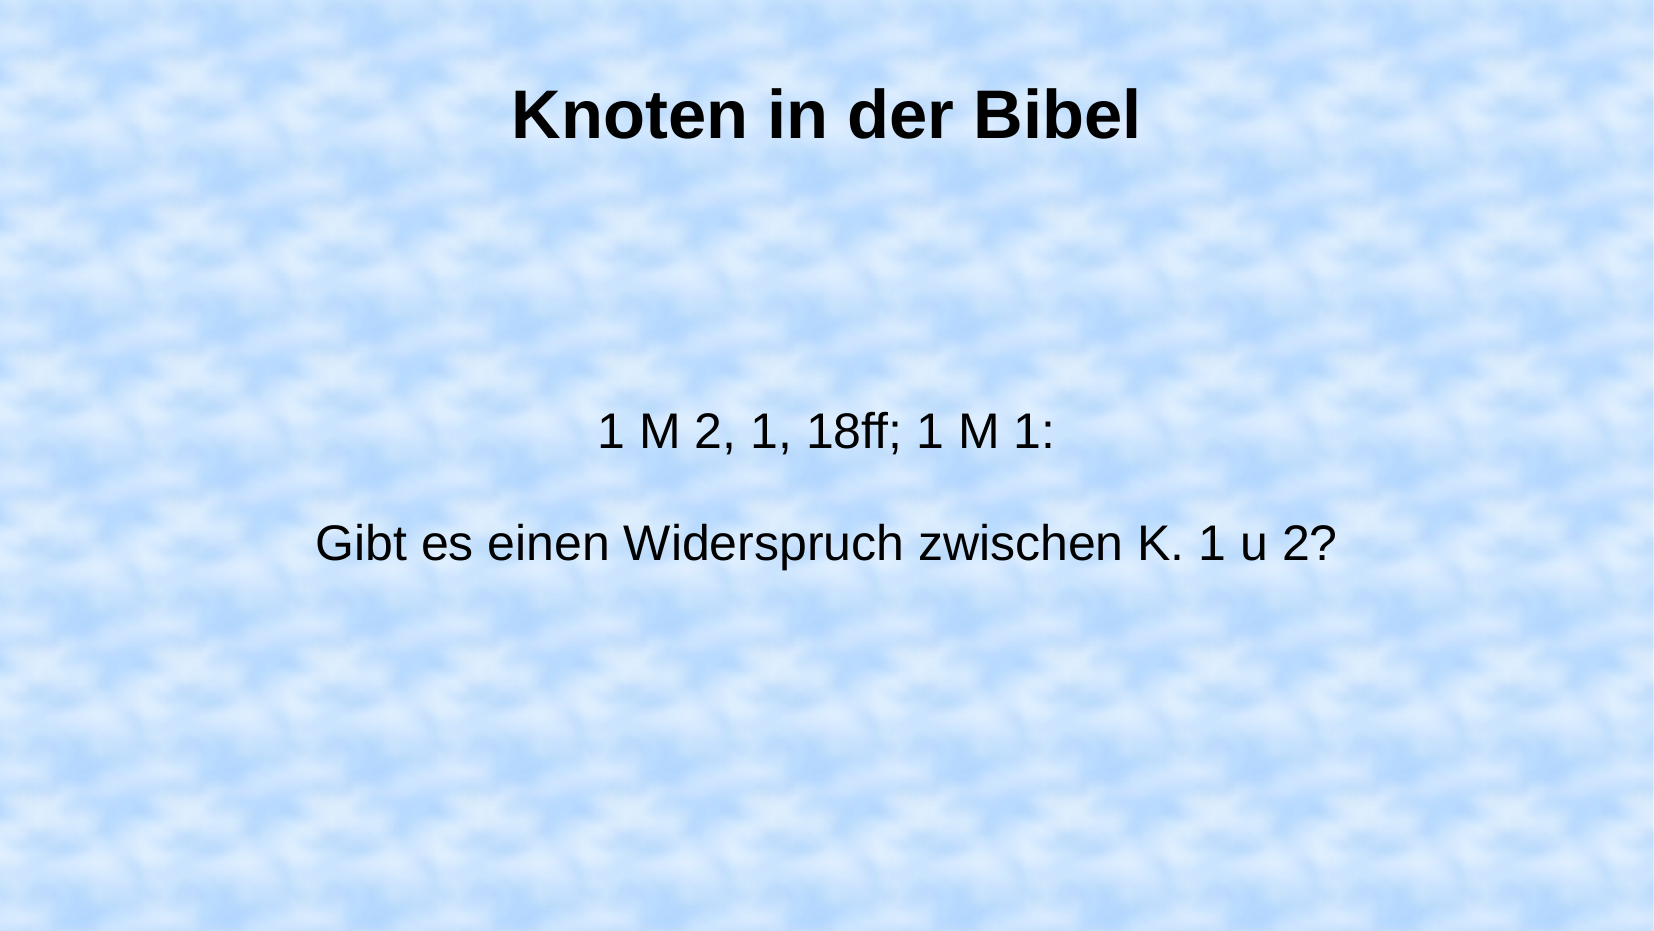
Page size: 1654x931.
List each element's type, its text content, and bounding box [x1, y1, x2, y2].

title Knoten in der Bibel [82, 37, 1571, 193]
picture [0, 0, 1654, 931]
subtitle 1 M 2, 1, 18ff; 1 M 1: Gibt es einen Widerspruch zwischen K. 1 u 2? [82, 217, 1571, 758]
